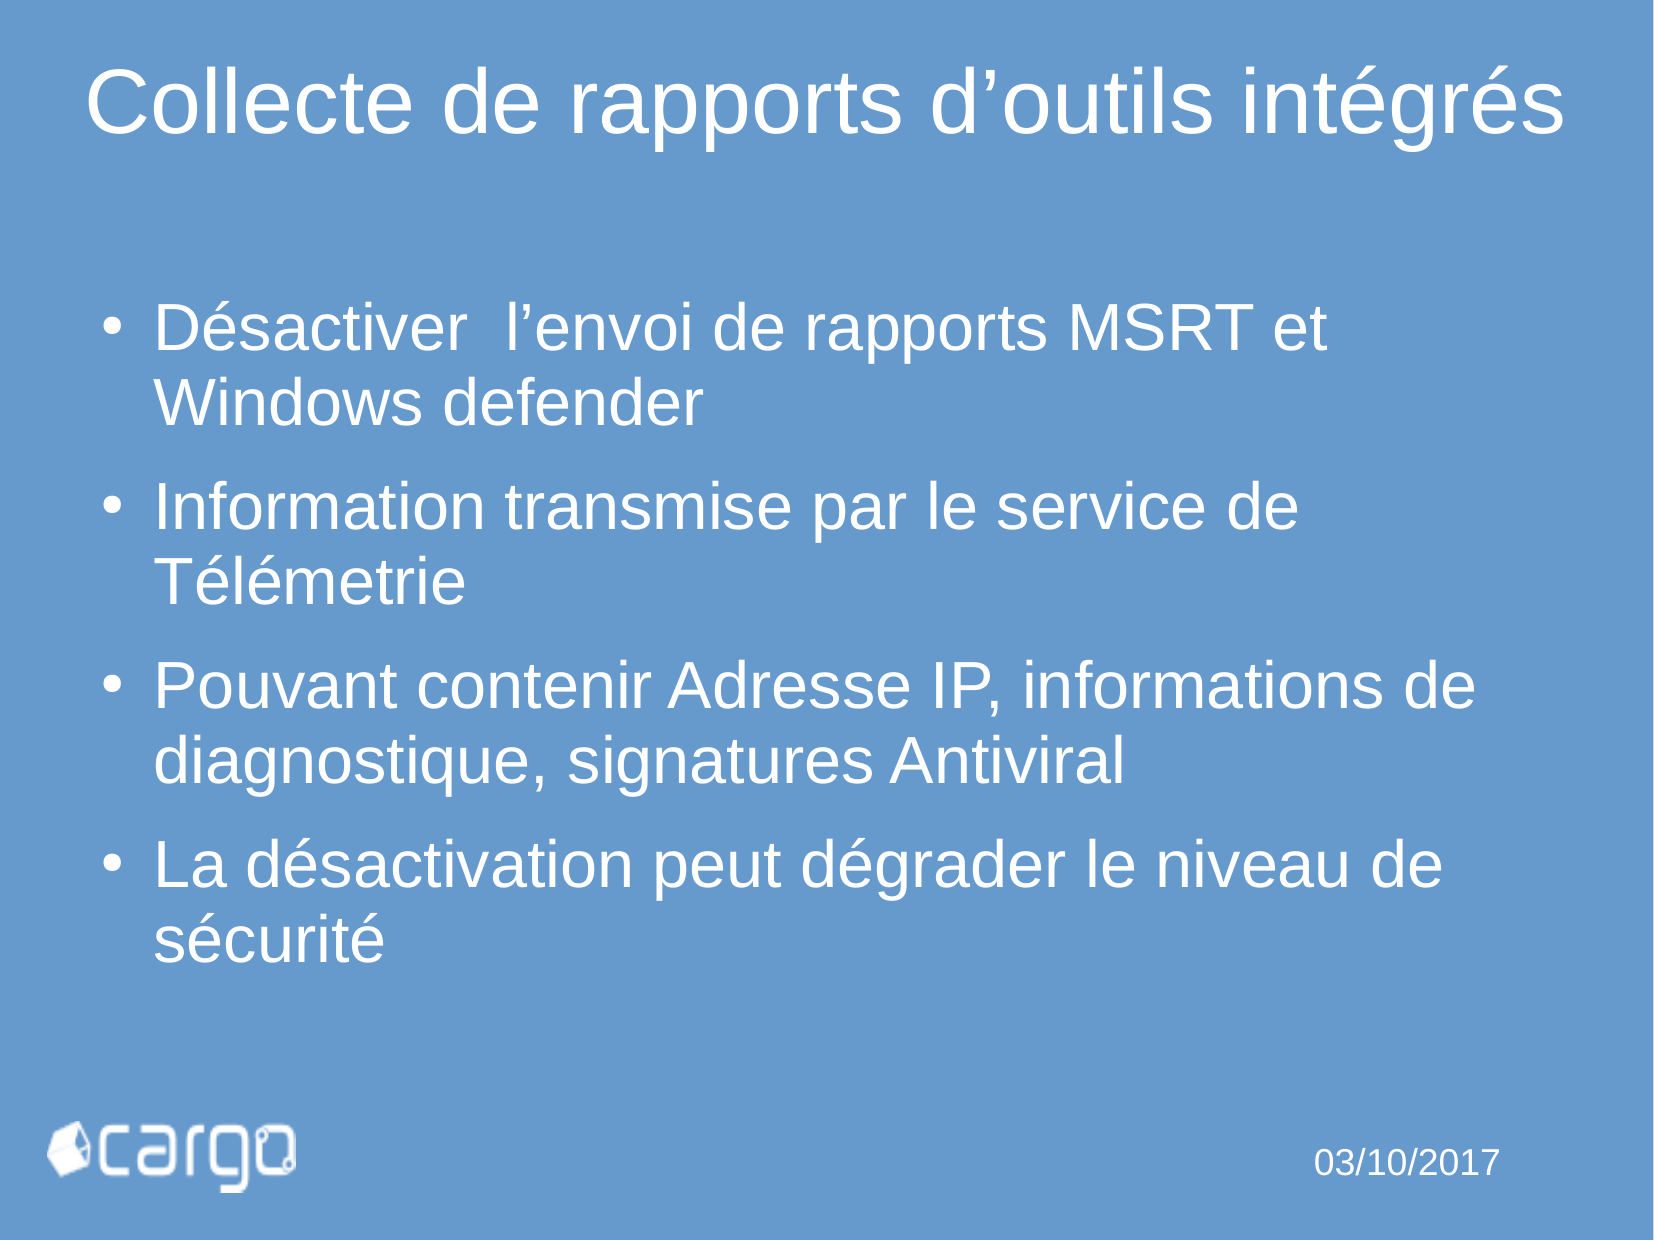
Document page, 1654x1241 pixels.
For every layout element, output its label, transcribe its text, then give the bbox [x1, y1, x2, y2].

list Désactiver l’envoi de rapports MSRT et Windows defender Information transmise par le service de Télémetrie Pouvant contenir Adresse IP, informations de diagnostique, signatures Antiviral La désactivation peut dégrader le niveau de sécurité [82, 290, 1571, 1010]
title Collecte de rapports d’outils intégrés [82, 49, 1571, 257]
text_box 03/10/2017 [1299, 1133, 1548, 1191]
picture [47, 1121, 296, 1193]
